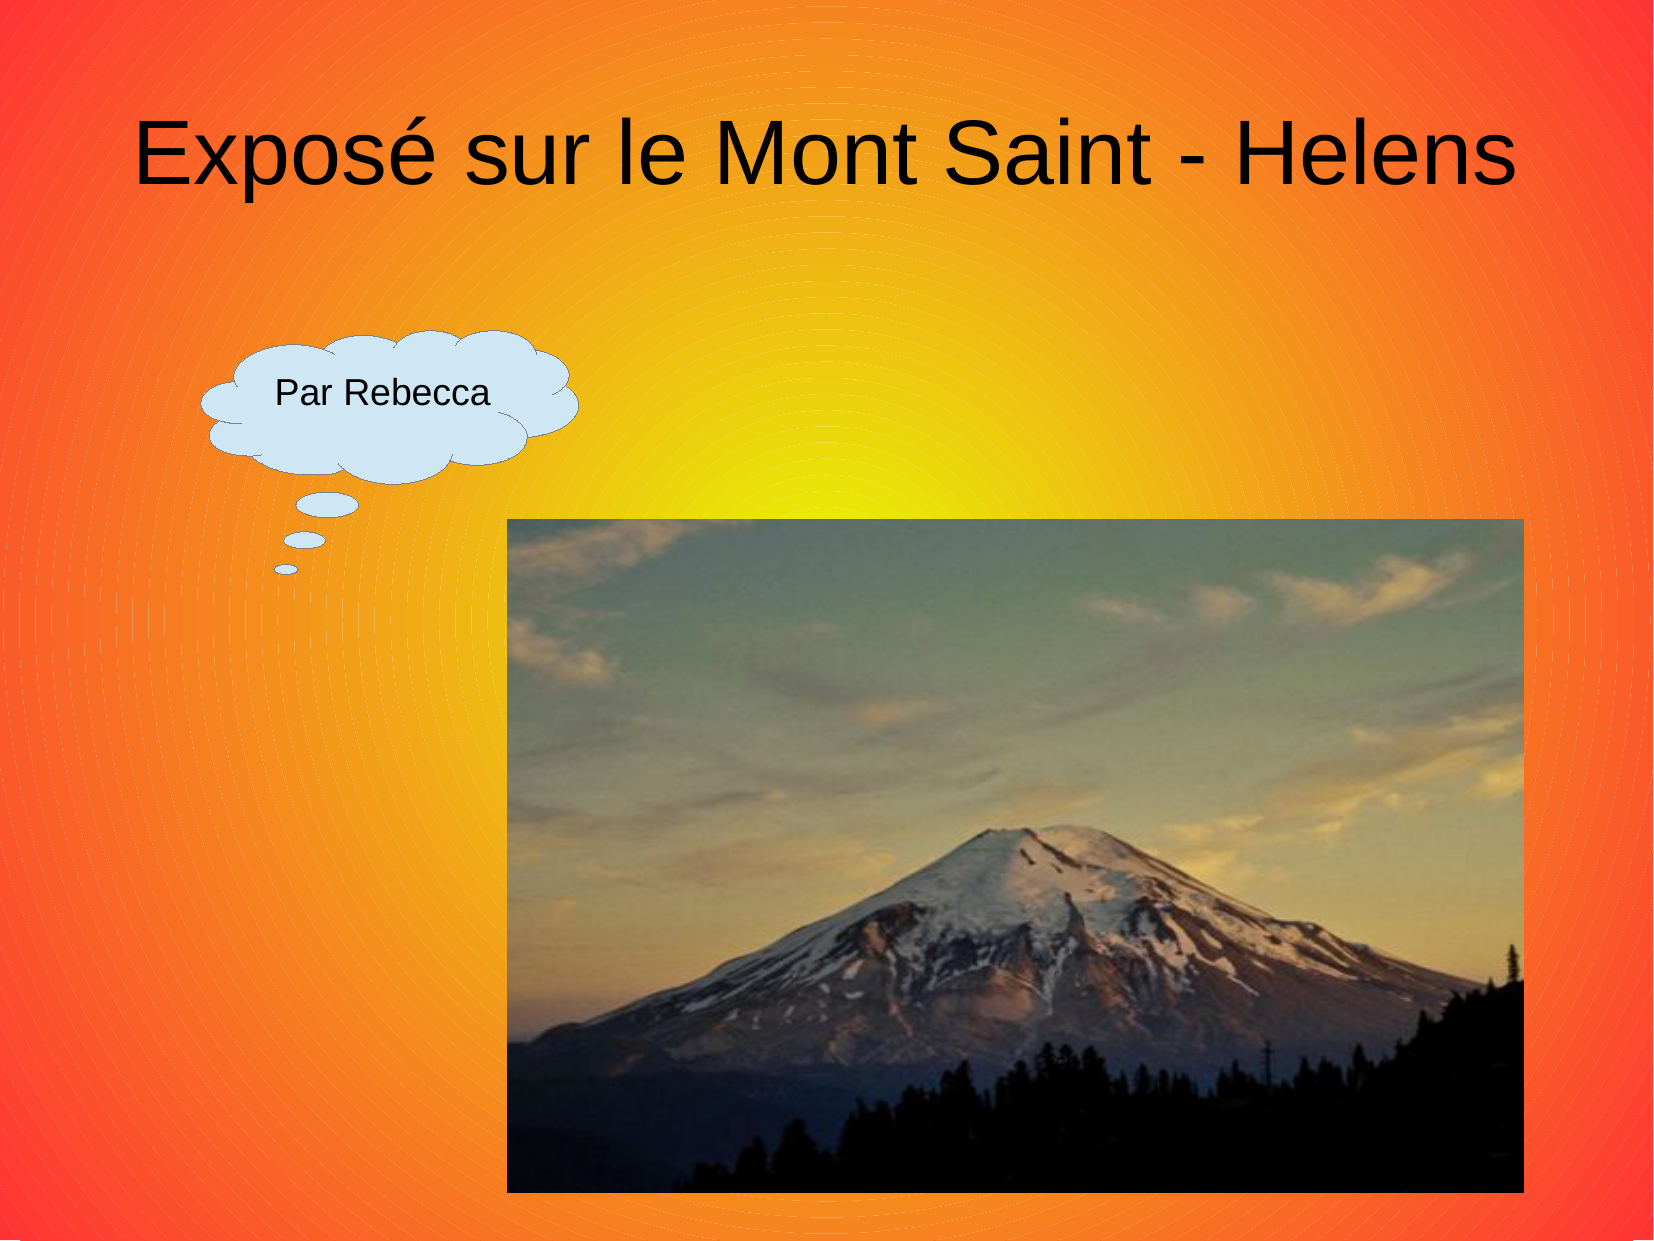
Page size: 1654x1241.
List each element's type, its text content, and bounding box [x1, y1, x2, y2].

text_box [296, 506, 359, 518]
text_box Par Rebecca [259, 364, 532, 506]
text_box [200, 330, 579, 463]
text_box [273, 564, 299, 575]
title Exposé sur le Mont Saint - Helens [82, 49, 1571, 257]
picture [507, 519, 1524, 1193]
text_box [283, 531, 326, 549]
